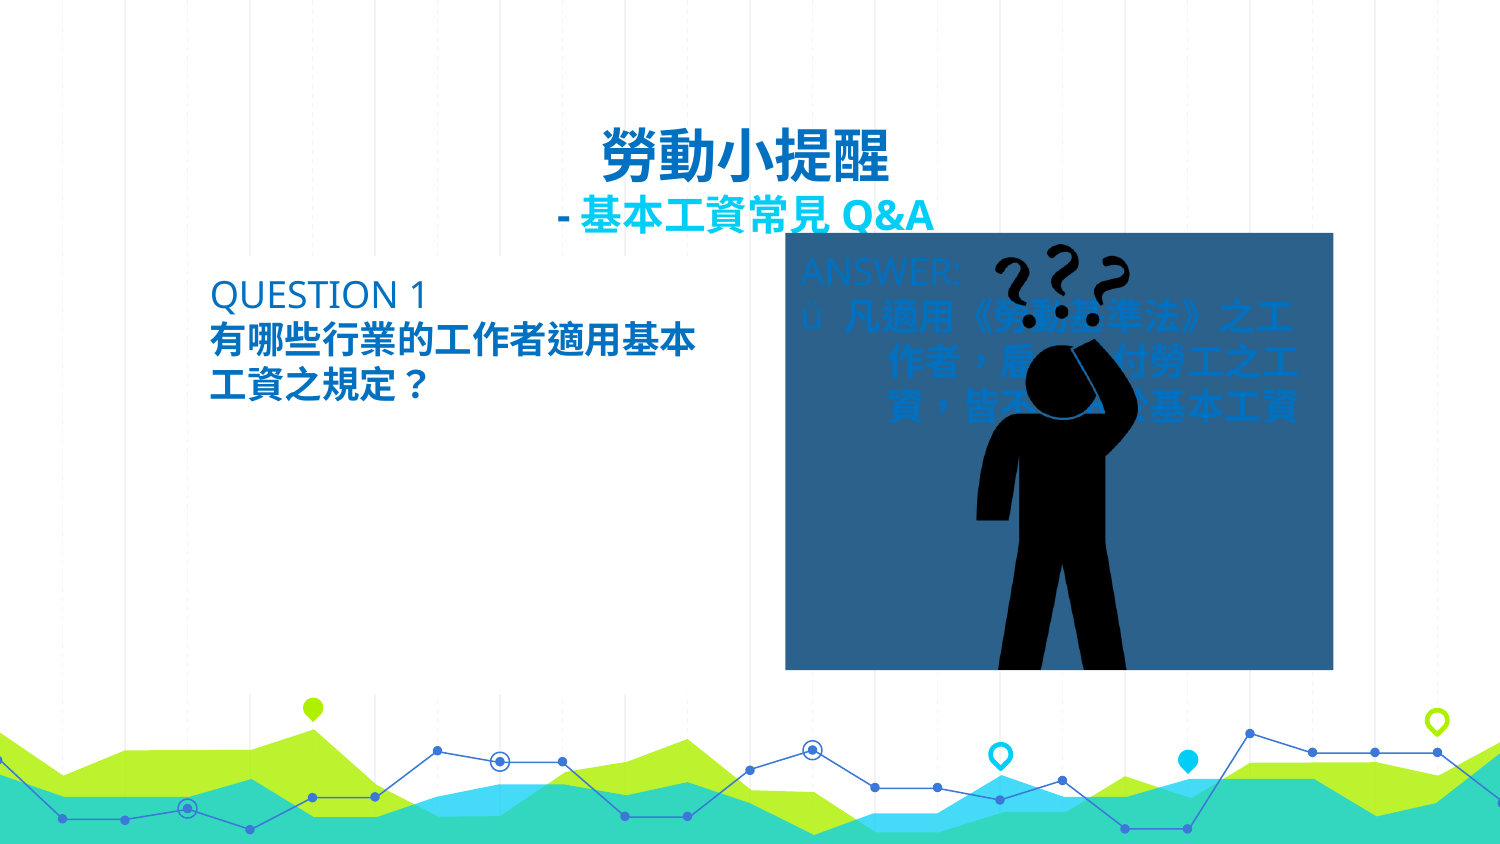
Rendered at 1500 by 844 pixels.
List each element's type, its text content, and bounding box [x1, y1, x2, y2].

list QUESTION 1 有哪些行業的工作者適用基本工資之規定？ [194, 256, 743, 694]
title 勞動小提醒 -基本工資常見Q&A [171, 103, 1320, 222]
list ANSWER: 凡適用《勞動基準法》之工作者，雇主給付勞工之工資，皆不得低於基本工資 [785, 232, 1334, 671]
picture [950, 244, 1164, 670]
